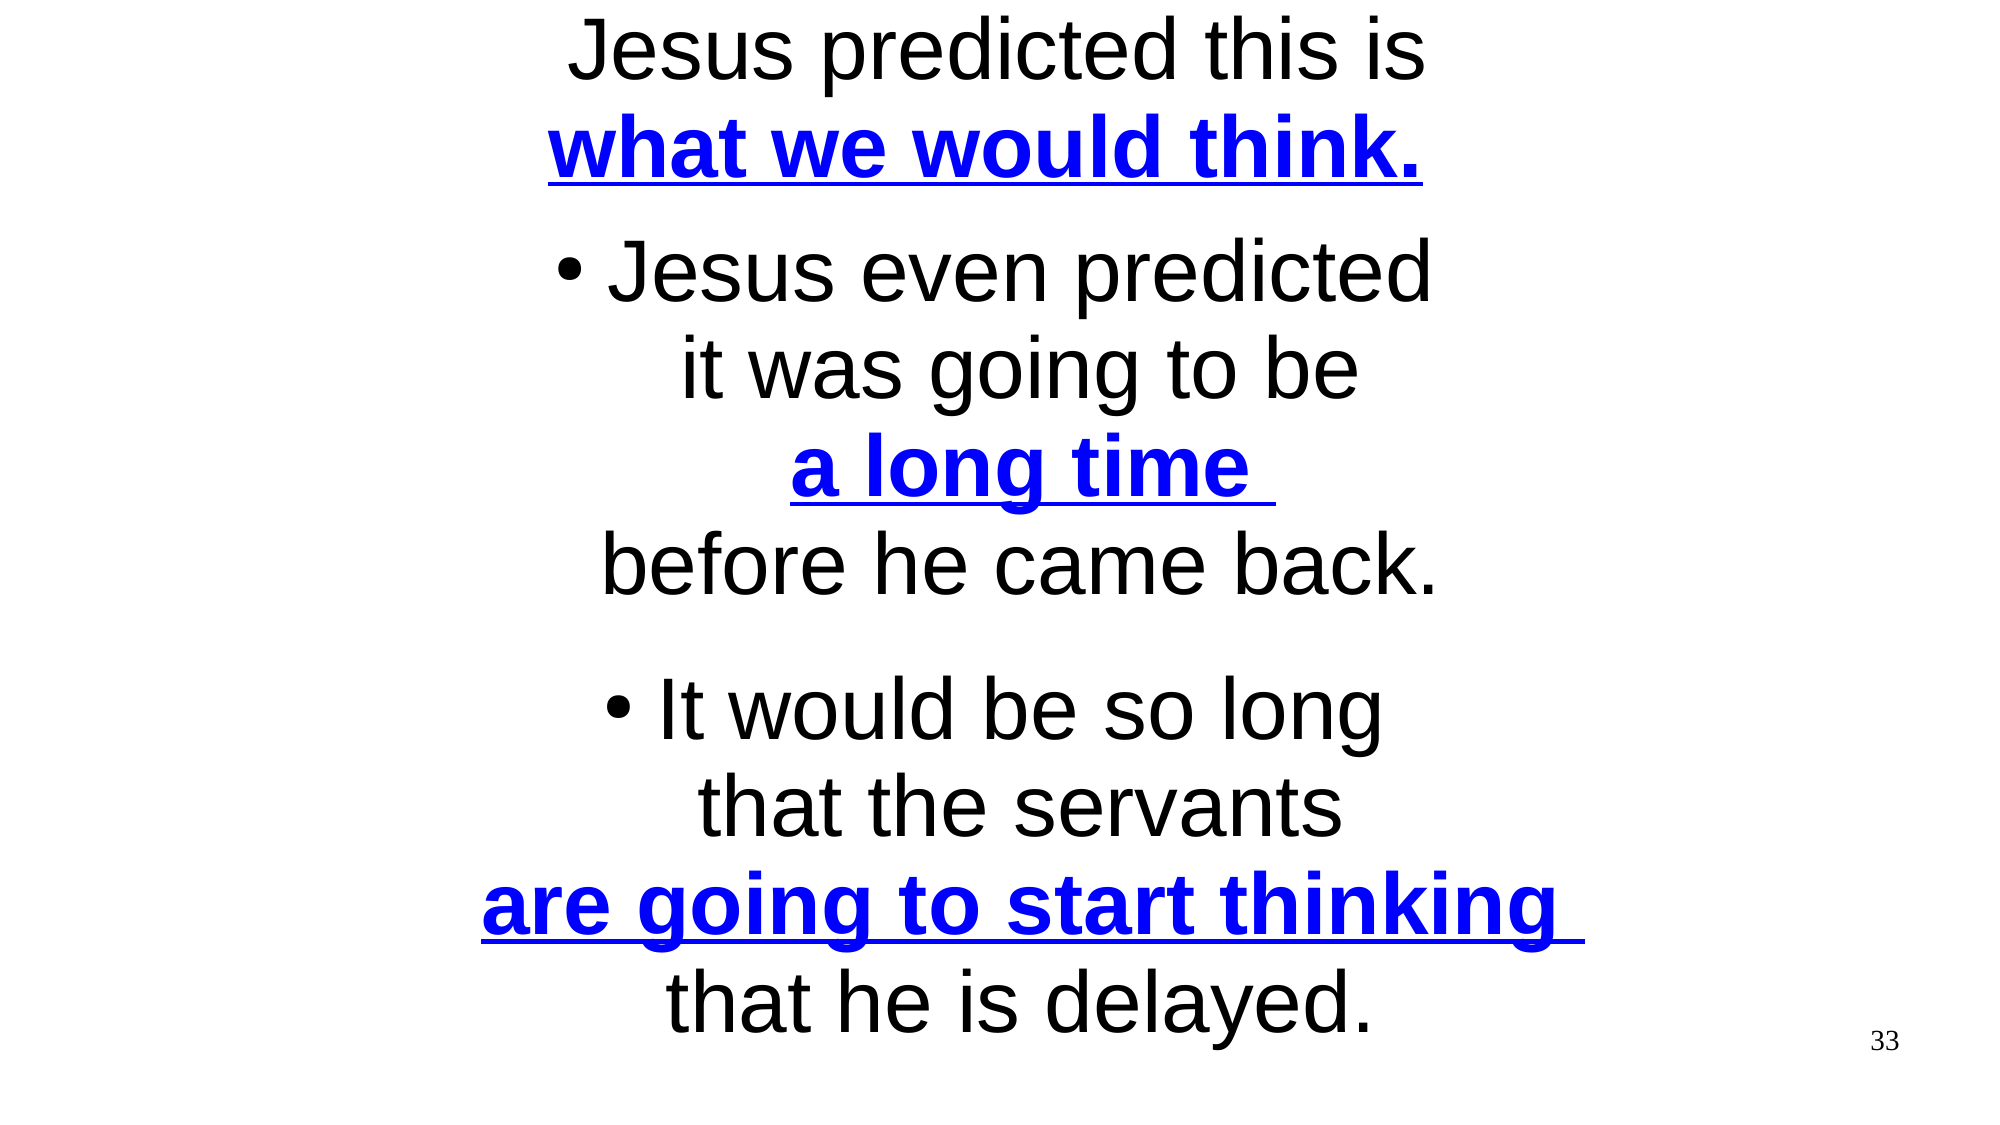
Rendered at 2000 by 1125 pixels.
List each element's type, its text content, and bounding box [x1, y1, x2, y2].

list Jesus predicted this is what we would think. Jesus even predicted it was going to be a long time before he came back. It would be so long that the servants are going to start thinking that he is delayed. [0, 0, 1996, 1123]
